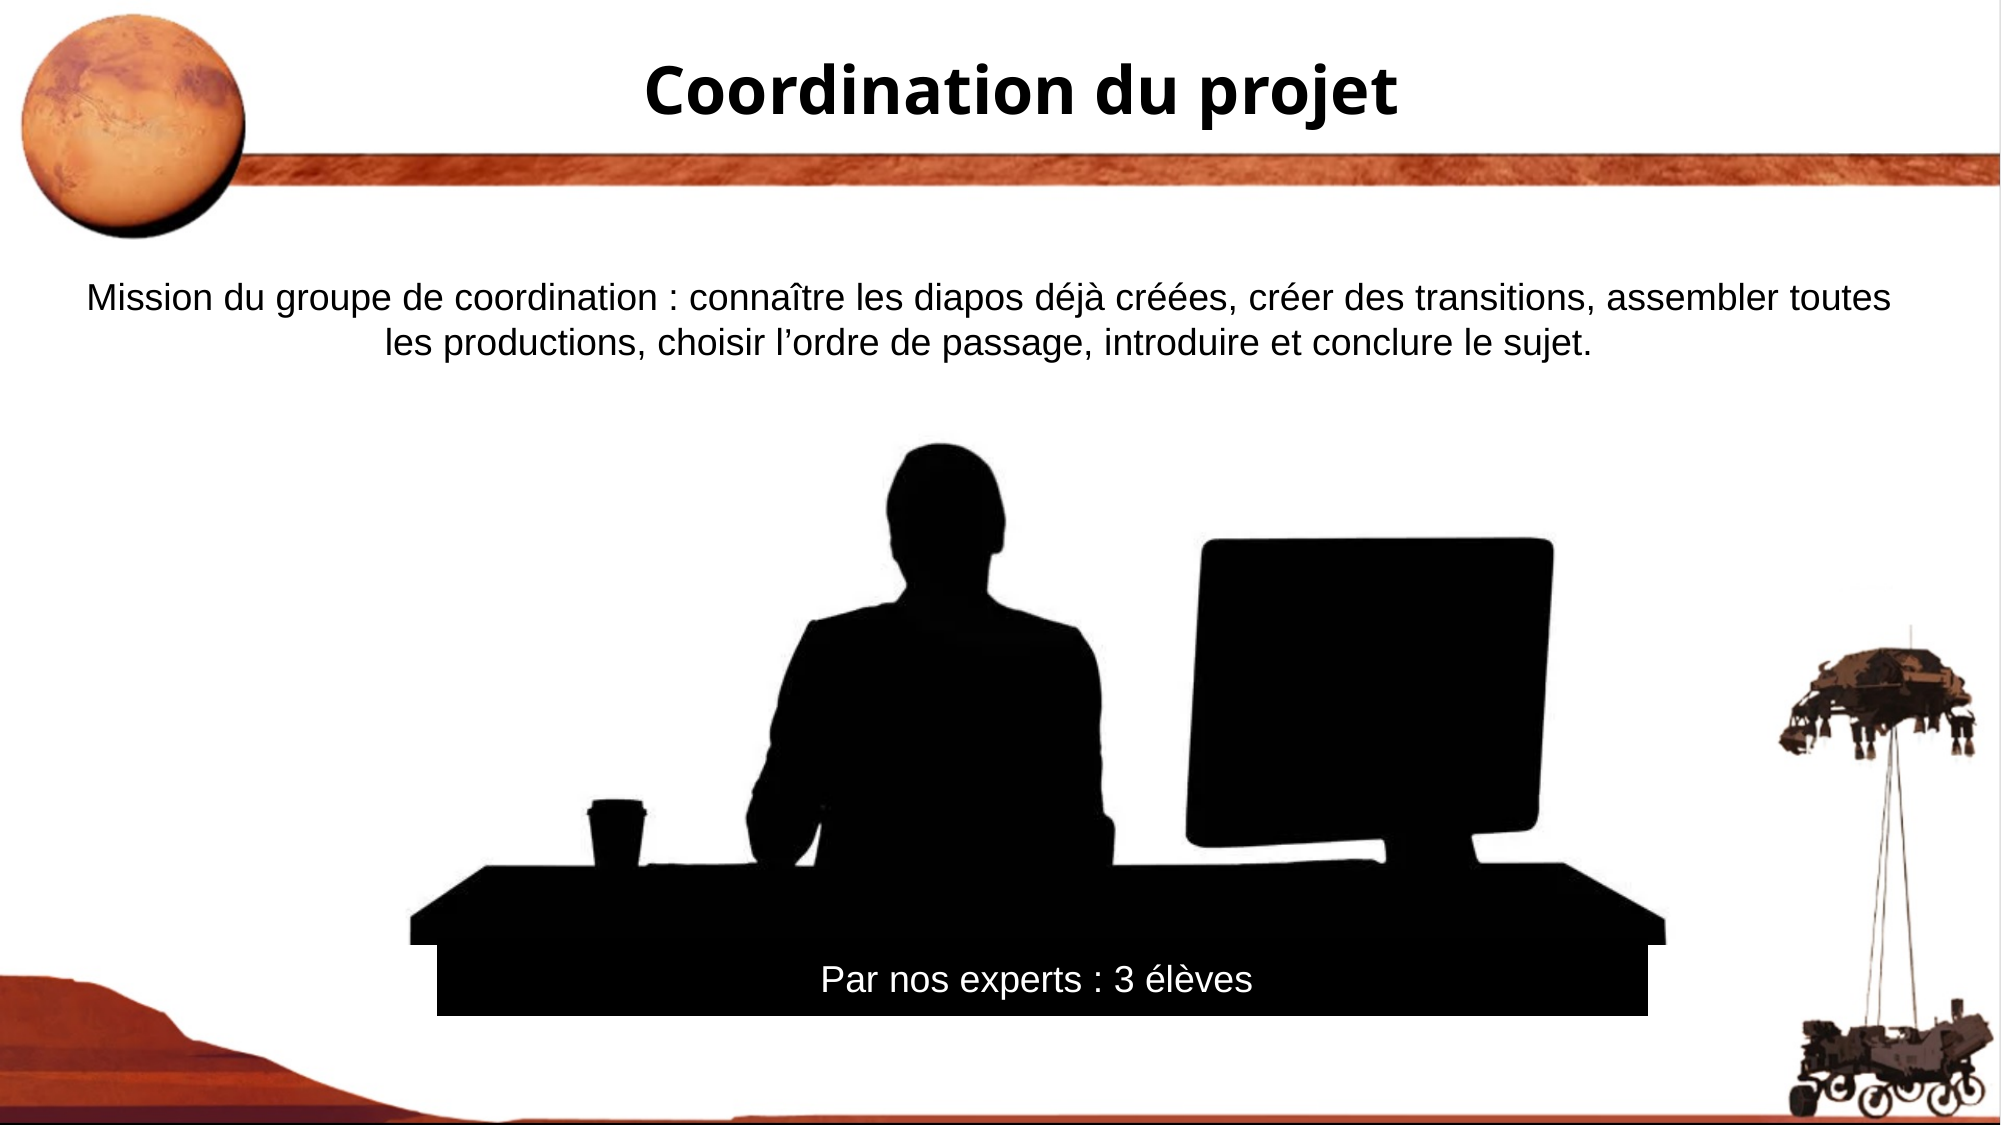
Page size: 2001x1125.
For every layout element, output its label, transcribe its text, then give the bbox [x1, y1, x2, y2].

text_box Par nos experts : 3 élèves [437, 938, 1648, 1016]
picture [0, 0, 2001, 1125]
text_box Coordination du projet [253, 40, 1789, 149]
text_box Mission du groupe de coordination : connaître les diapos déjà créées, créer des transitions, assembler toutes les productions, choisir l’ordre de passage, introduire et conclure le sujet. [58, 265, 1920, 365]
